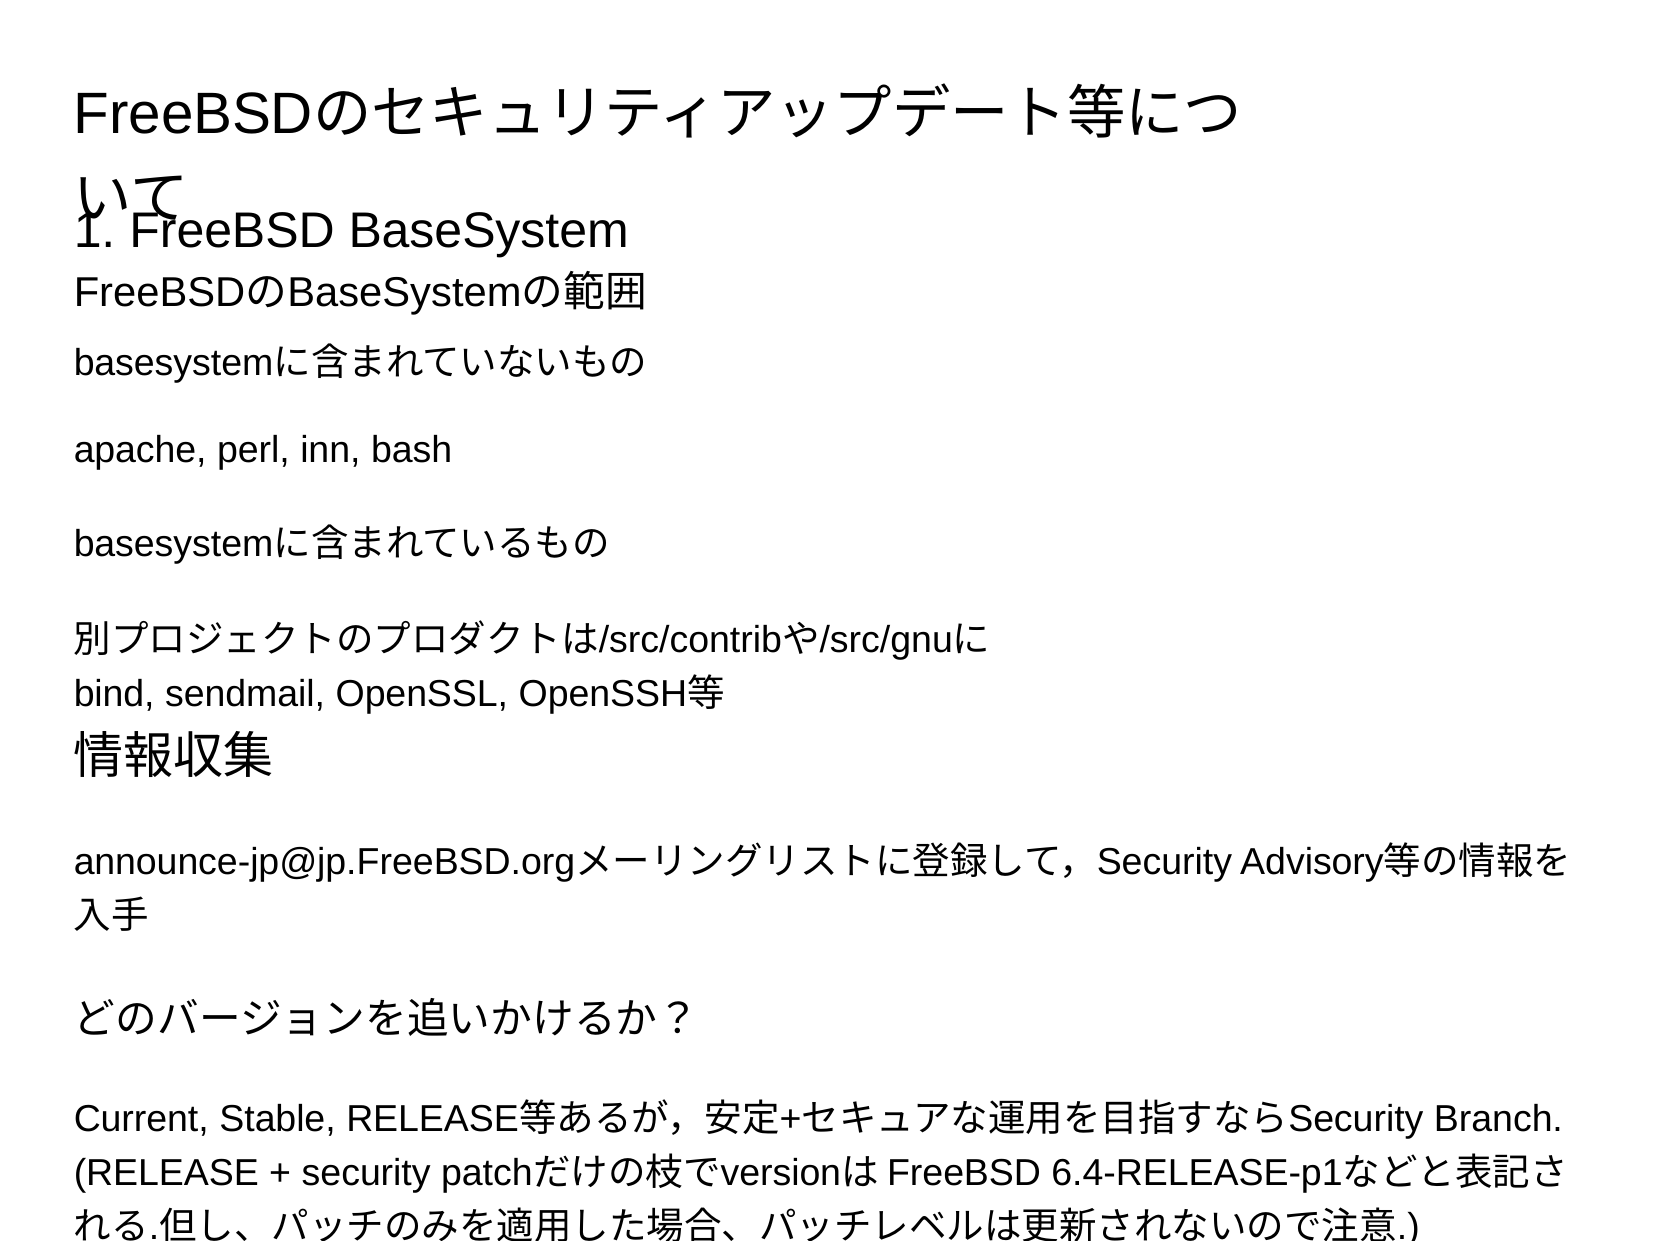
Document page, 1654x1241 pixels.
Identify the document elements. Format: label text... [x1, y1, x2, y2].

text_box FreeBSDのセキュリティアップデート等について [59, 59, 1300, 139]
text_box 1. FreeBSD BaseSystem FreeBSDのBaseSystemの範囲 [59, 195, 1506, 313]
text_box basesystemに含まれていないもの apache, perl, inn, bash basesystemに含まれているもの 別プロジェクトのプロダクトは/src/contribや/src/gnuに bind, sendmail, OpenSSL, OpenSSH等 [59, 324, 1555, 663]
text_box 情報収集 announce-jp@jp.FreeBSD.orgメーリングリストに登録して，Security Advisory等の情報を入手 どのバージョンを追いかけるか？ Current, Stable, RELEASE等あるが，安定+セキュアな運用を目指すならSecurity Branch.(RELEASE + security patchだけの枝でversionは FreeBSD 6.4-RELEASE-p1などと表記される.但し、パッチのみを適用した場合、パッチレベルは更新されないので注意.) [59, 708, 1595, 1117]
